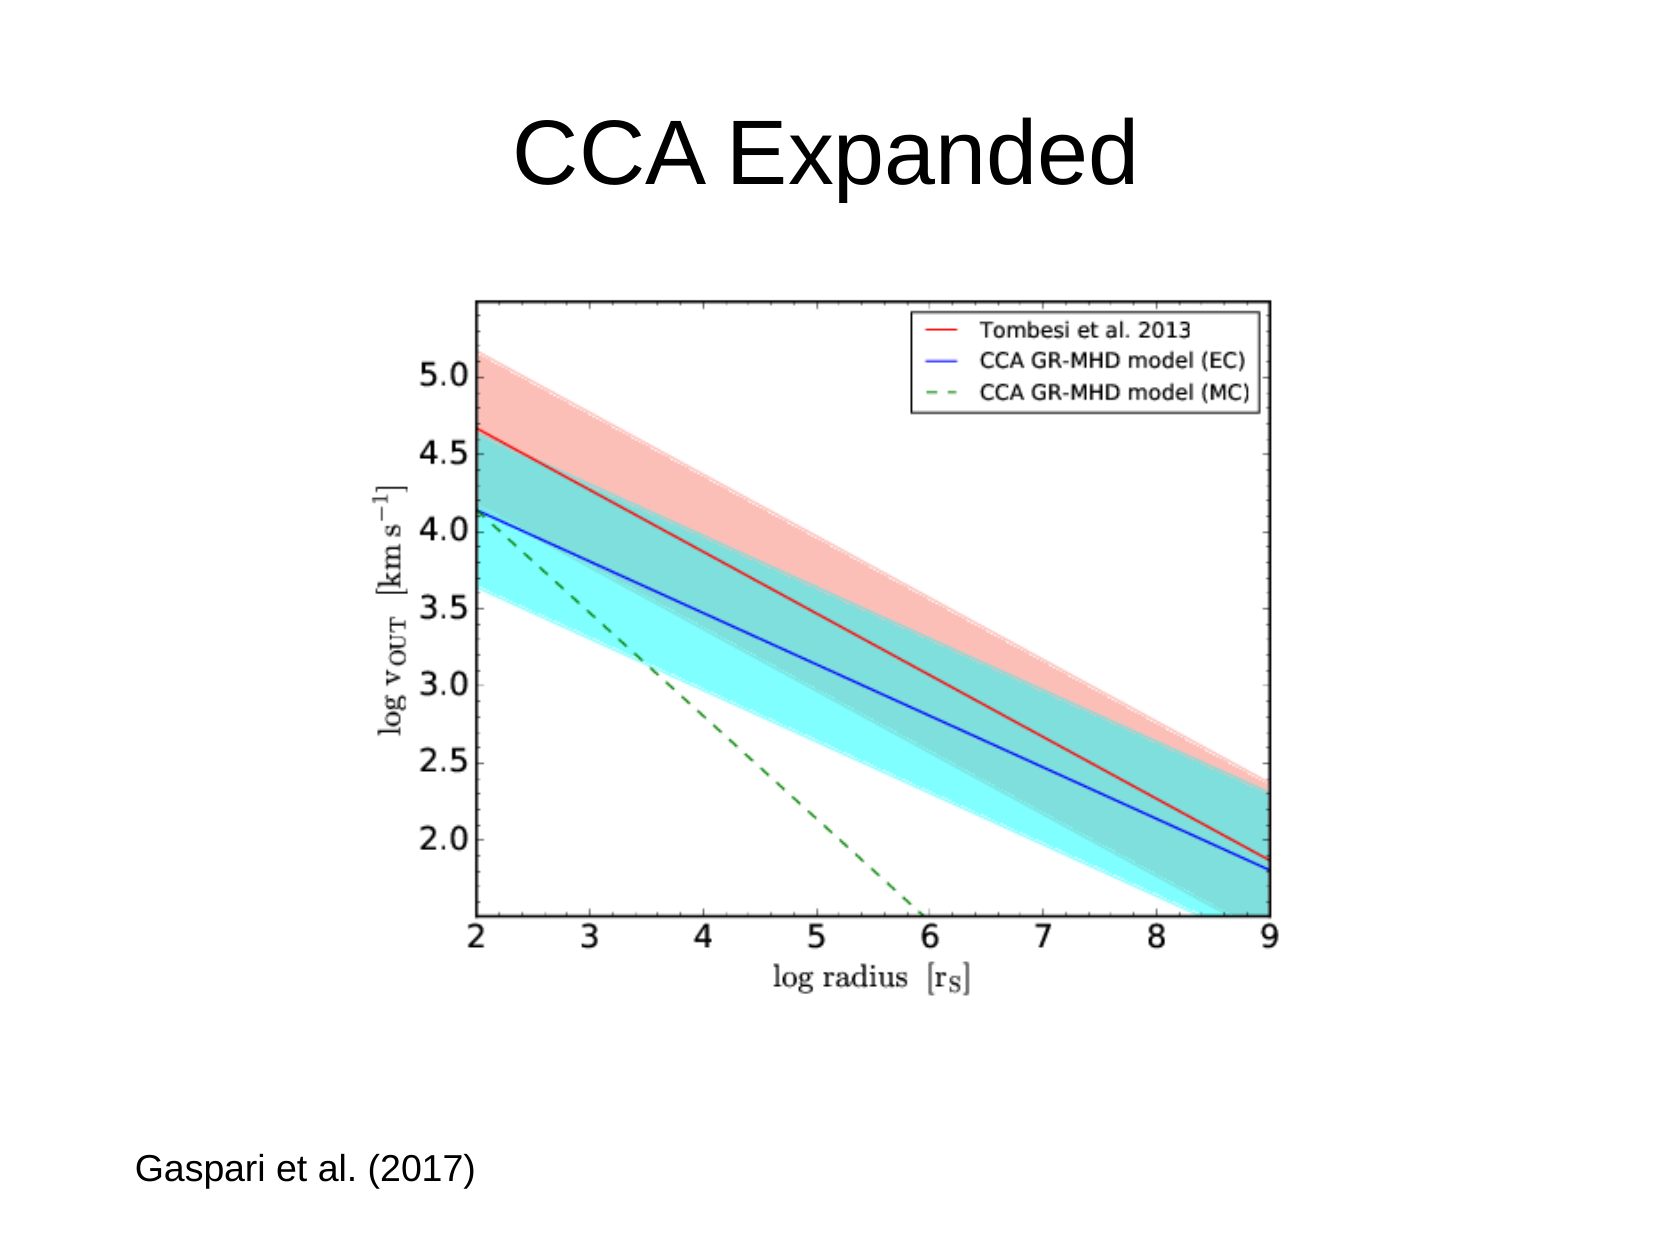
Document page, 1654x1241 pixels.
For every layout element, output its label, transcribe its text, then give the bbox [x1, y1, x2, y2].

text_box Gaspari et al. (2017) [120, 1140, 495, 1197]
picture [360, 290, 1293, 1010]
title CCA Expanded [82, 49, 1571, 257]
